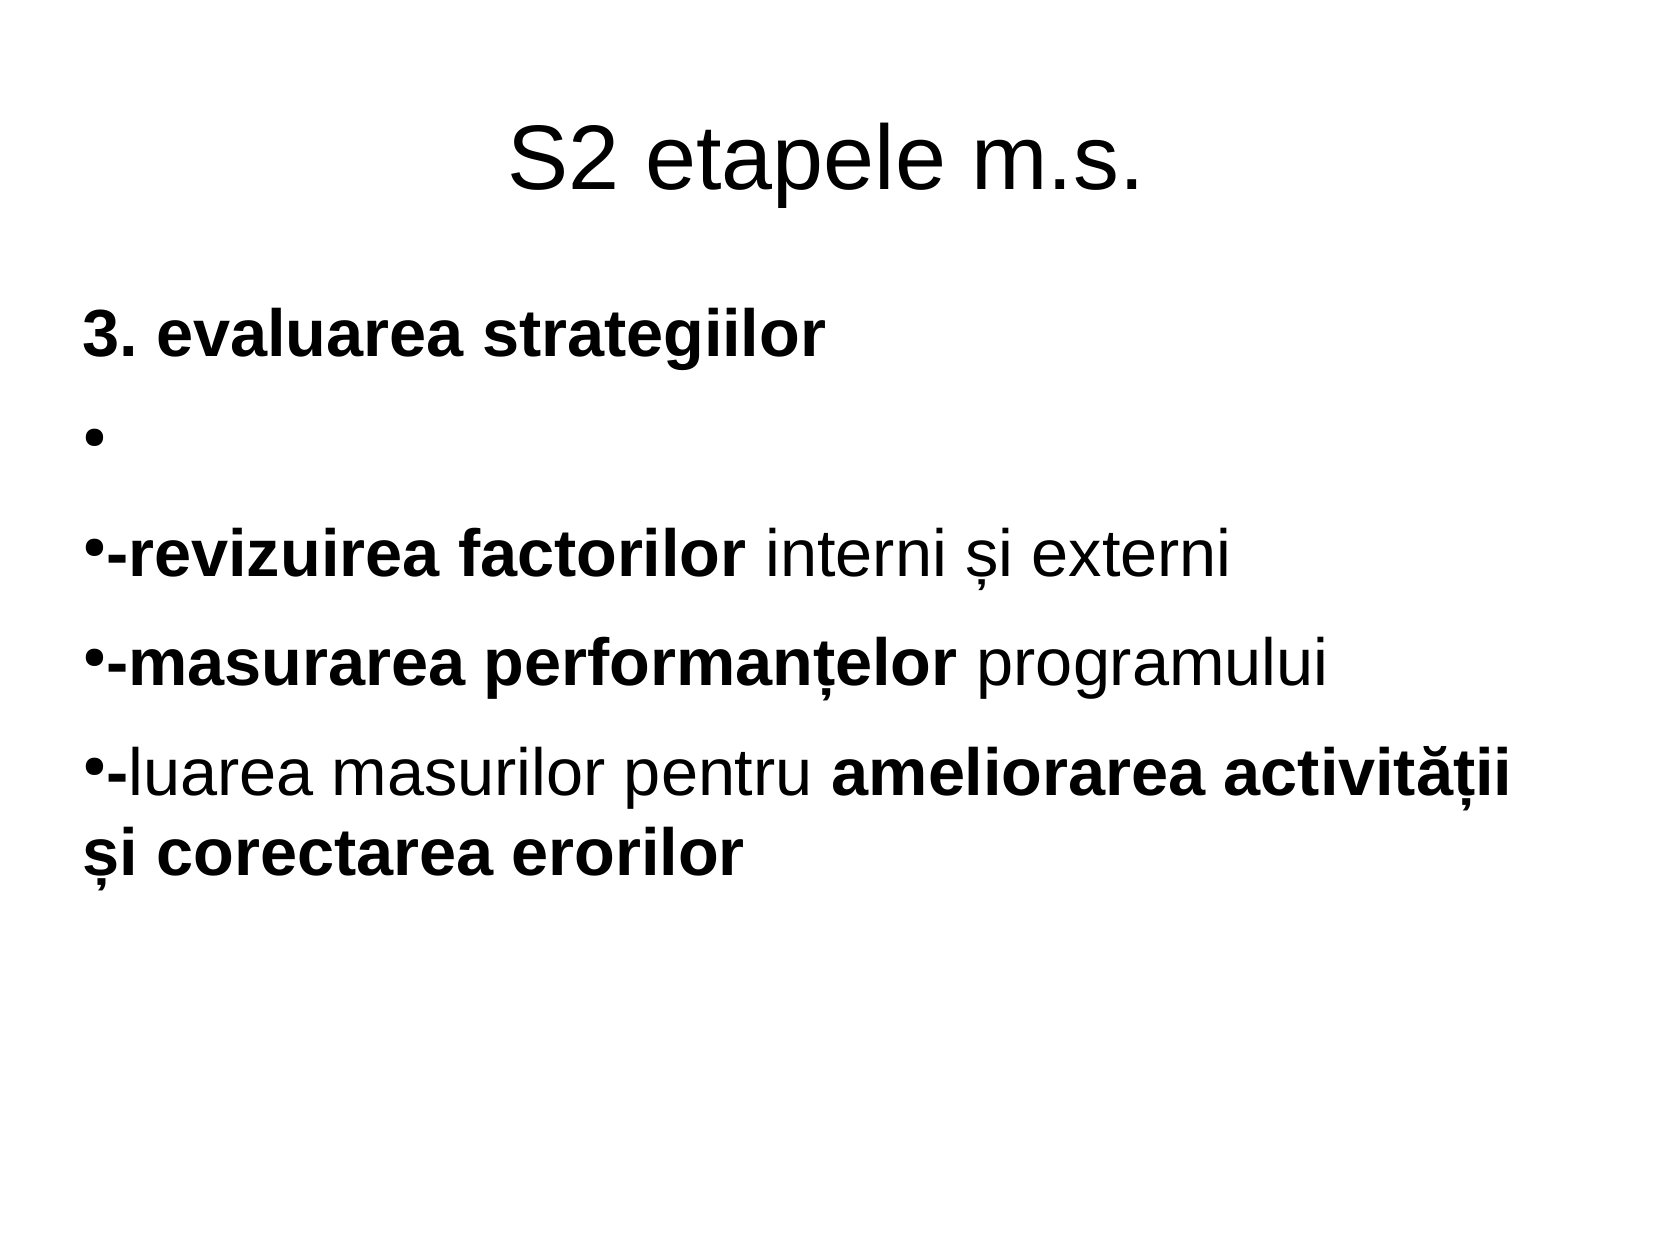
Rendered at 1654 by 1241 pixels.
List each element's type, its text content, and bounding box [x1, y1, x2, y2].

list 3. evaluarea strategiilor -revizuirea factorilor interni și externi -masurarea performanțelor programului -luarea masurilor pentru ameliorarea activității și corectarea erorilor [82, 290, 1571, 1010]
title S2 etapele m.s. [82, 49, 1571, 257]
